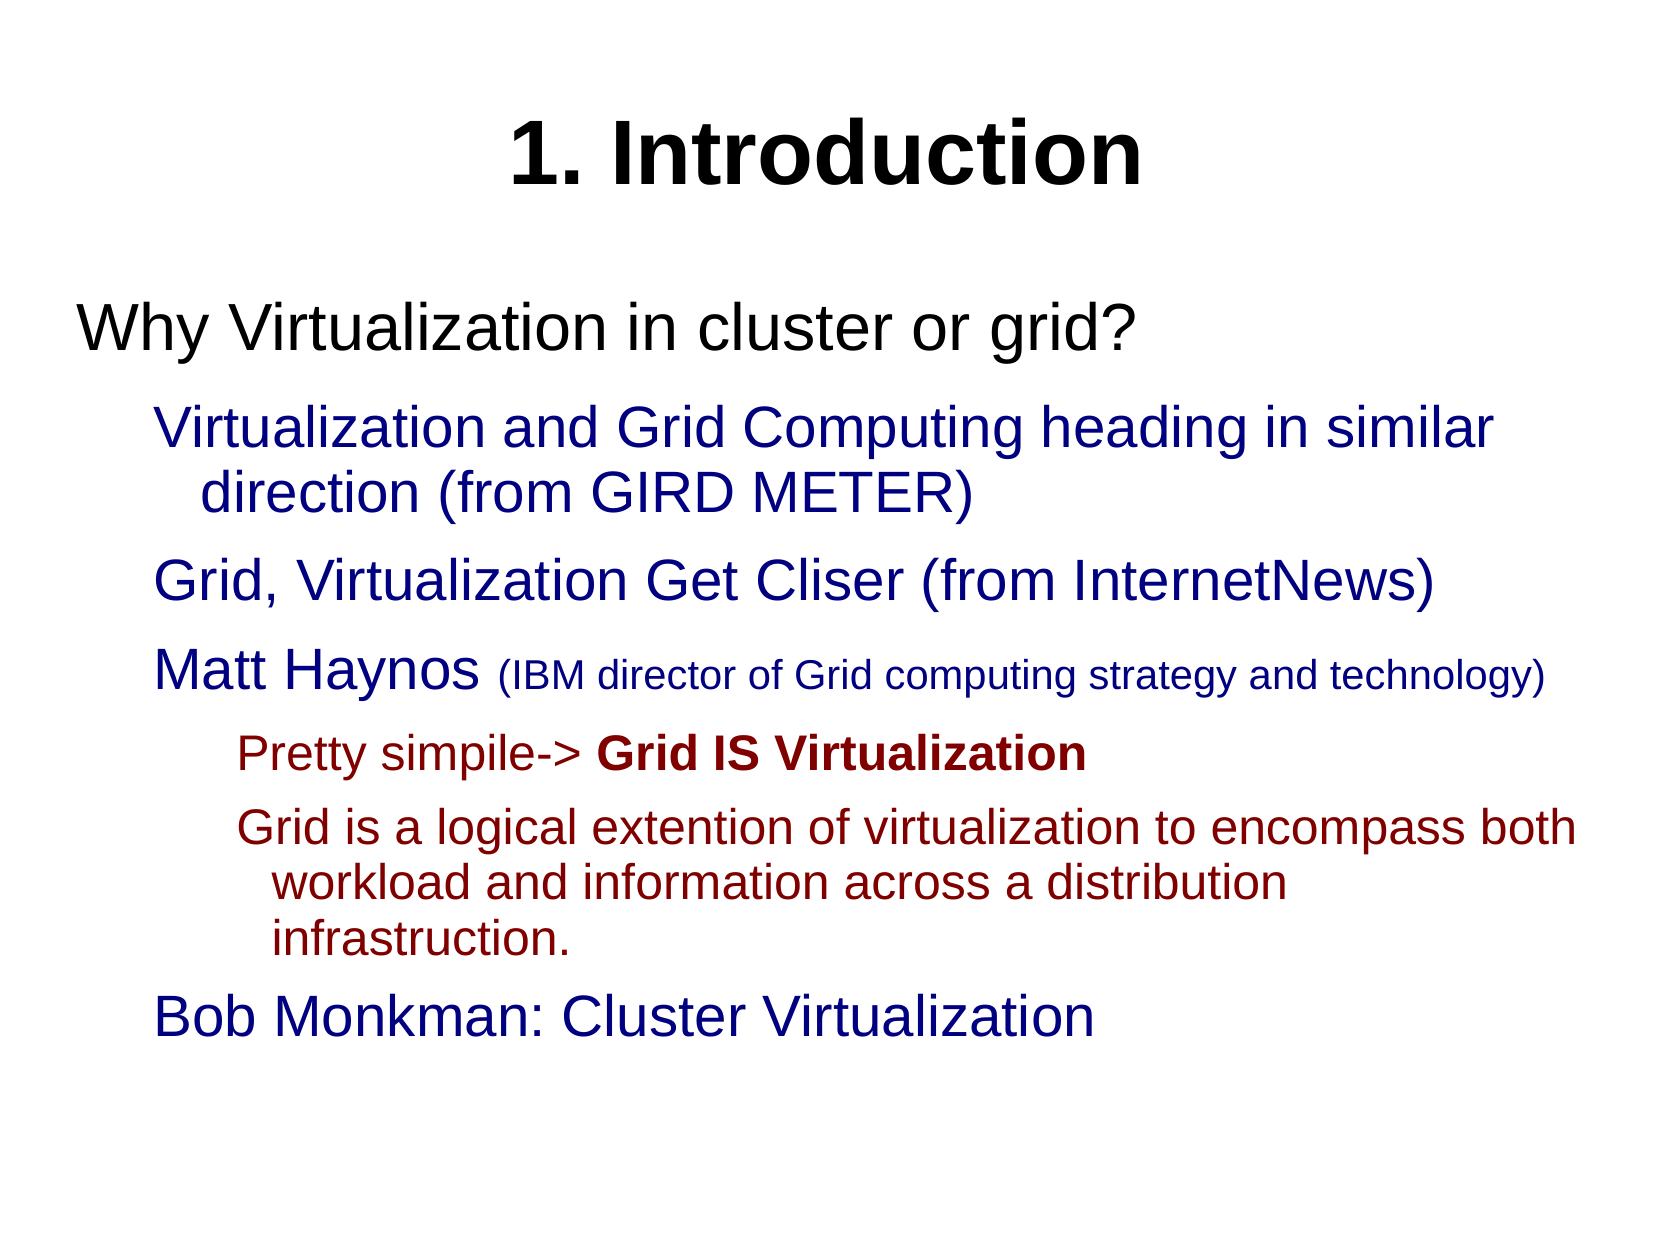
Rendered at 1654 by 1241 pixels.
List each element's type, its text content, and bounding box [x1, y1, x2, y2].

title 1. Introduction [82, 56, 1571, 250]
list Why Virtualization in cluster or grid? Virtualization and Grid Computing heading in similar direction (from GIRD METER) Grid, Virtualization Get Cliser (from InternetNews) Matt Haynos (IBM director of Grid computing strategy and technology) Pretty simpile-> Grid IS Virtualization Grid is a logical extention of virtualization to encompass both workload and information across a distribution infrastruction. Bob Monkman: Cluster Virtualization [59, 290, 1595, 1094]
